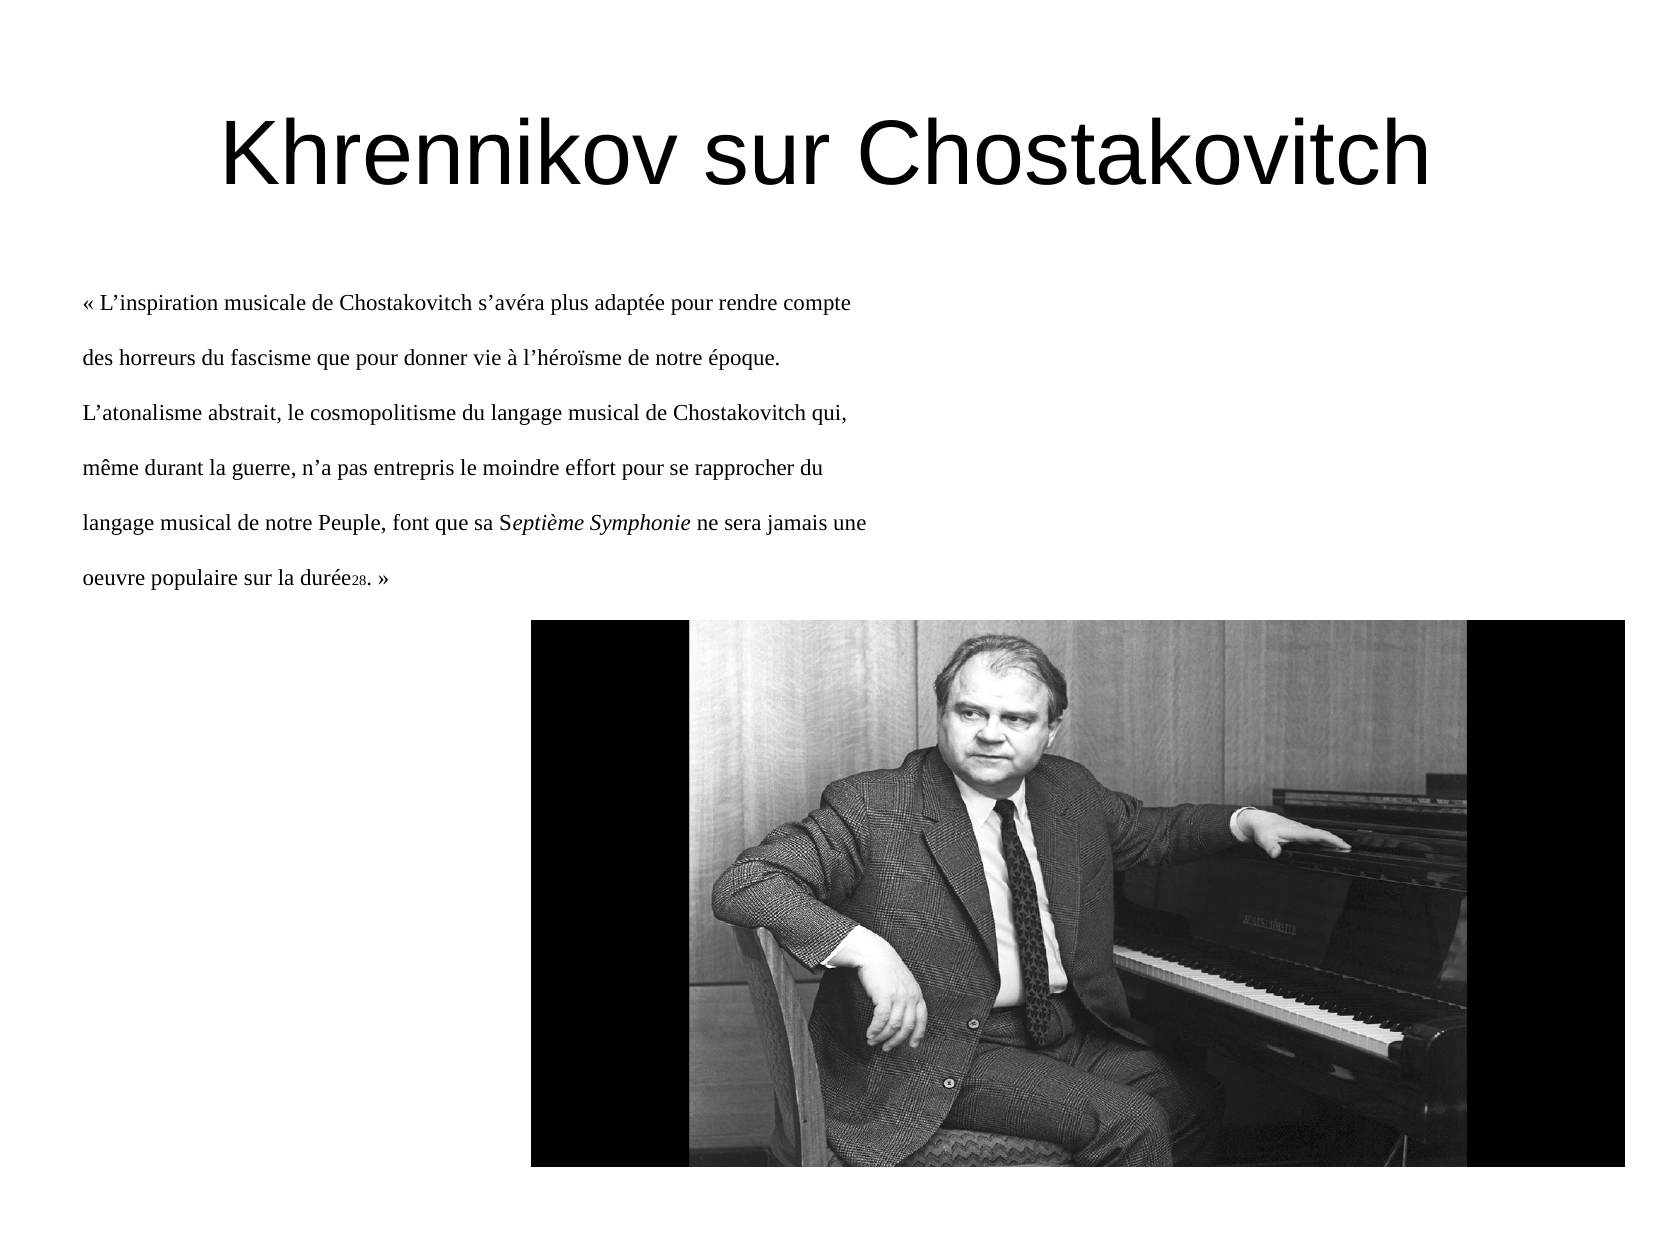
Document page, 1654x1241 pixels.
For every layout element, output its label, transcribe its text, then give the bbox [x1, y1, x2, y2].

picture [531, 620, 1625, 1167]
list « L’inspiration musicale de Chostakovitch s’avéra plus adaptée pour rendre compte des horreurs du fascisme que pour donner vie à l’héroïsme de notre époque. L’atonalisme abstrait, le cosmopolitisme du langage musical de Chostakovitch qui, même durant la guerre, n’a pas entrepris le moindre effort pour se rapprocher du langage musical de notre Peuple, font que sa Septième Symphonie ne sera jamais une oeuvre populaire sur la durée28. » [82, 290, 1571, 1010]
title Khrennikov sur Chostakovitch [82, 49, 1571, 257]
